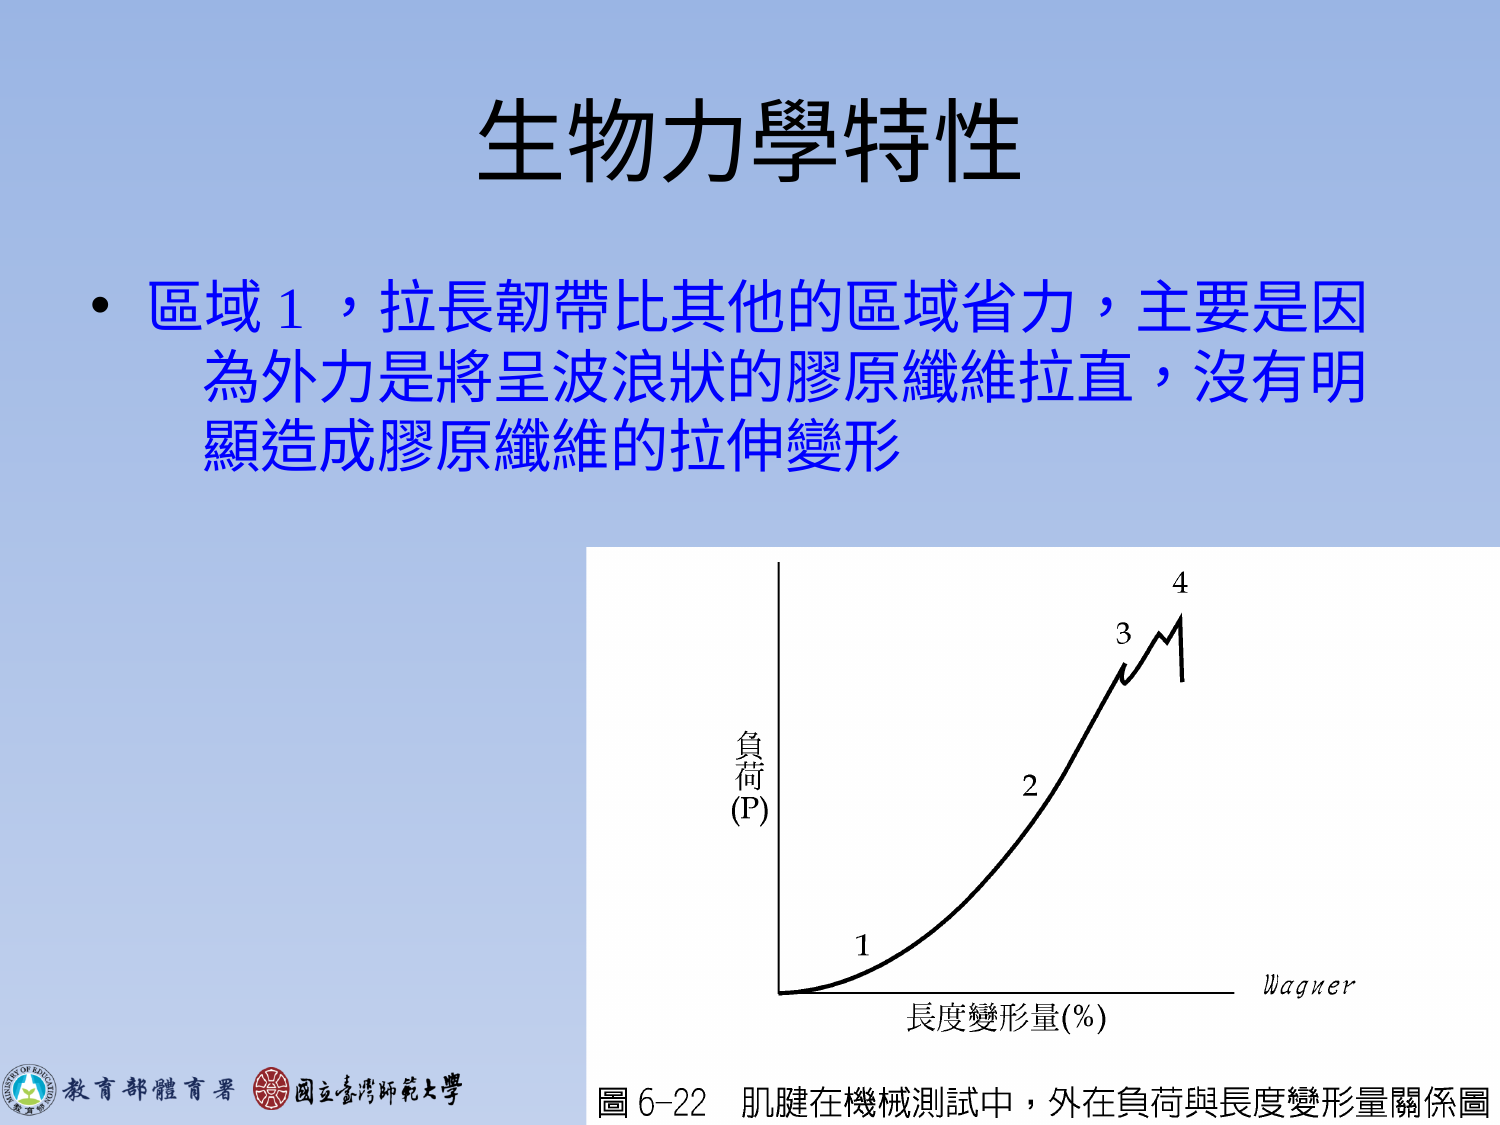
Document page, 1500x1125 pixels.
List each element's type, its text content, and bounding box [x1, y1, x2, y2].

title 生物力學特性 [75, 45, 1426, 233]
picture [586, 547, 1500, 1125]
list 區域1，拉長韌帶比其他的區域省力，主要是因為外力是將呈波浪狀的膠原纖維拉直，沒有明顯造成膠原纖維的拉伸變形 [75, 262, 1426, 1005]
